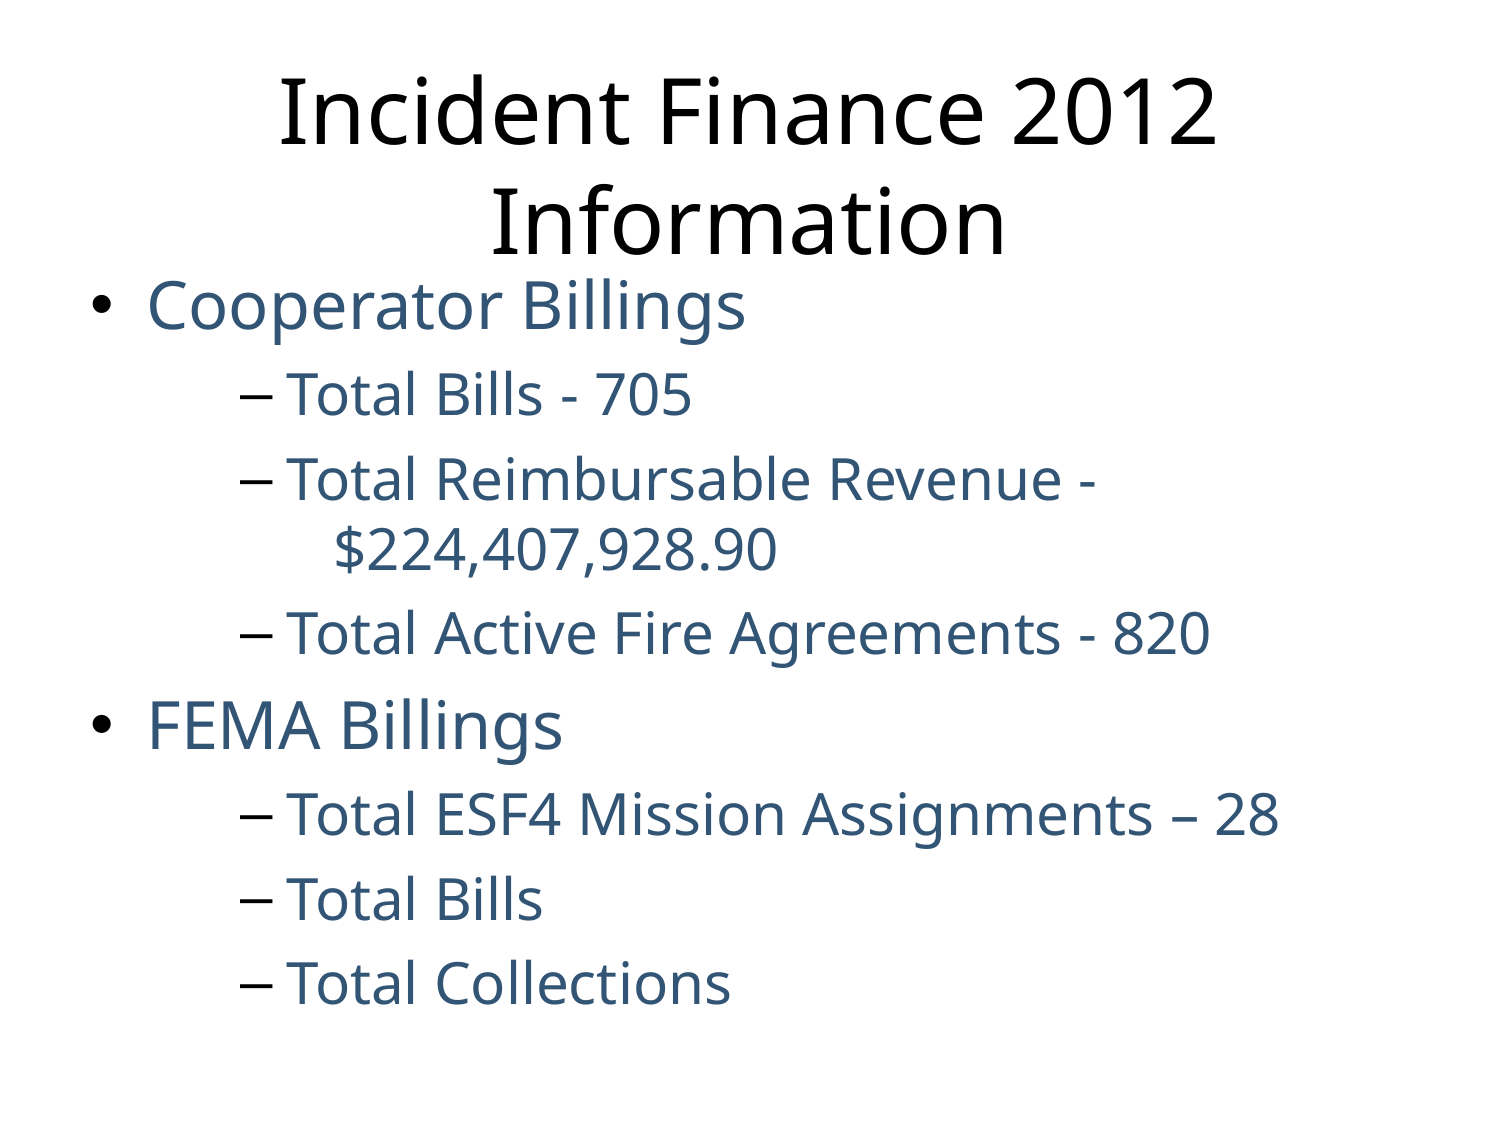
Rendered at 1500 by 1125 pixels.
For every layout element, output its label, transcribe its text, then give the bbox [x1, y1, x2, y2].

title Incident Finance 2012 Information [75, 45, 1426, 233]
list Cooperator Billings Total Bills - 705 Total Reimbursable Revenue - $224,407,928.90 Total Active Fire Agreements - 820 FEMA Billings Total ESF4 Mission Assignments – 28 Total Bills Total Collections [75, 255, 1426, 1064]
